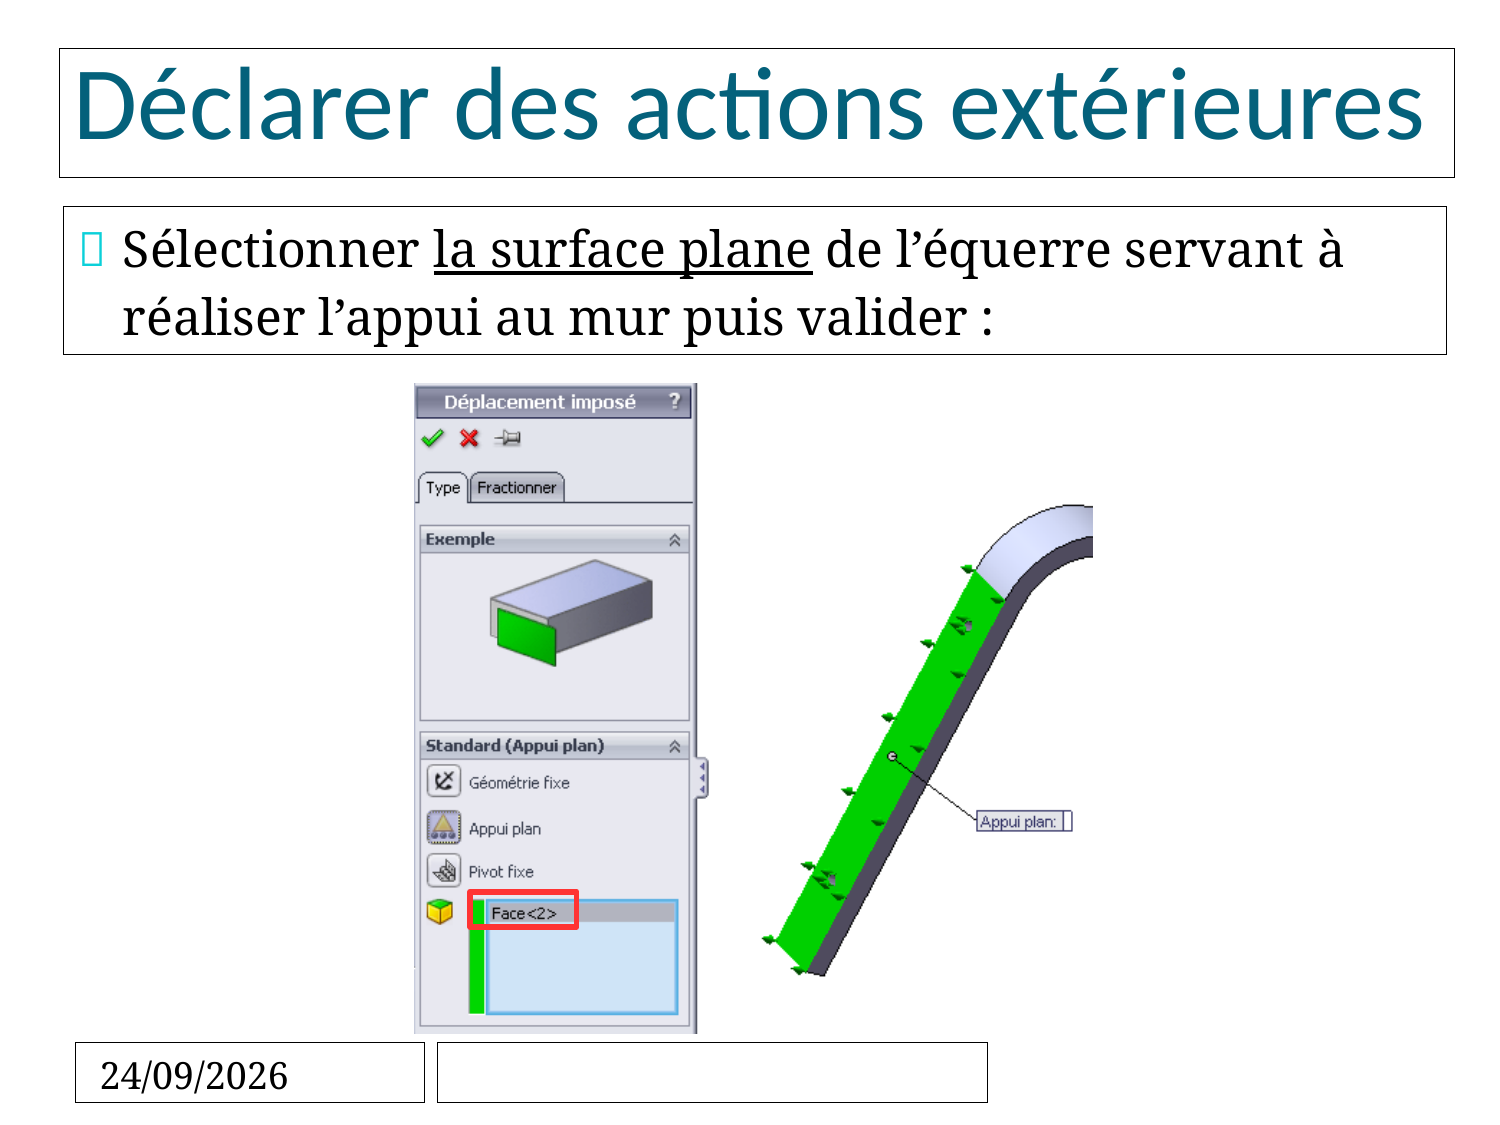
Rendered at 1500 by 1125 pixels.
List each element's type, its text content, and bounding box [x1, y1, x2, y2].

list Sélectionner la surface plane de l’équerre servant à réaliser l’appui au mur puis valider : [63, 206, 1447, 355]
picture [414, 383, 1093, 1034]
title Déclarer des actions extérieures [59, 48, 1455, 178]
